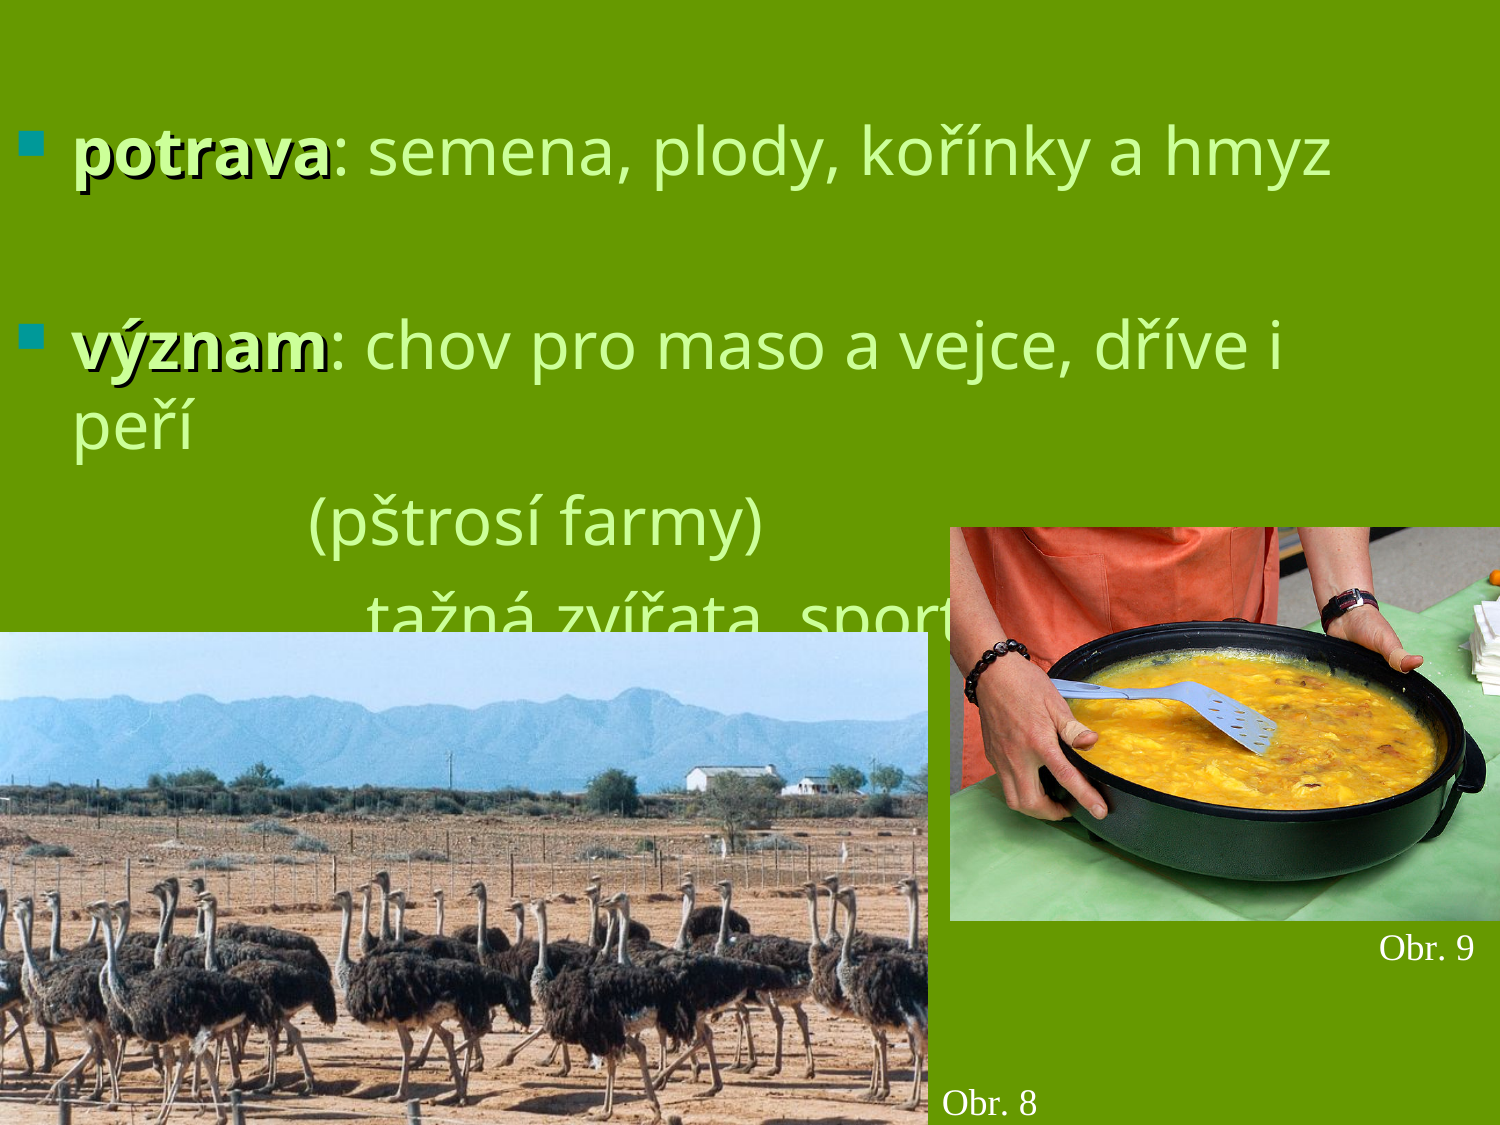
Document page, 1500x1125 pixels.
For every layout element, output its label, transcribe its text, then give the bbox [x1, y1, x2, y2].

list potrava: semena, plody, kořínky a hmyz význam: chov pro maso a vejce, dříve i peří (pštrosí farmy) tažná zvířata, sport [0, 101, 1426, 1000]
text_box Obr. 9 [1364, 915, 1500, 976]
picture [0, 632, 928, 1125]
picture [950, 527, 1500, 921]
text_box Obr. 8 [927, 1070, 1093, 1125]
